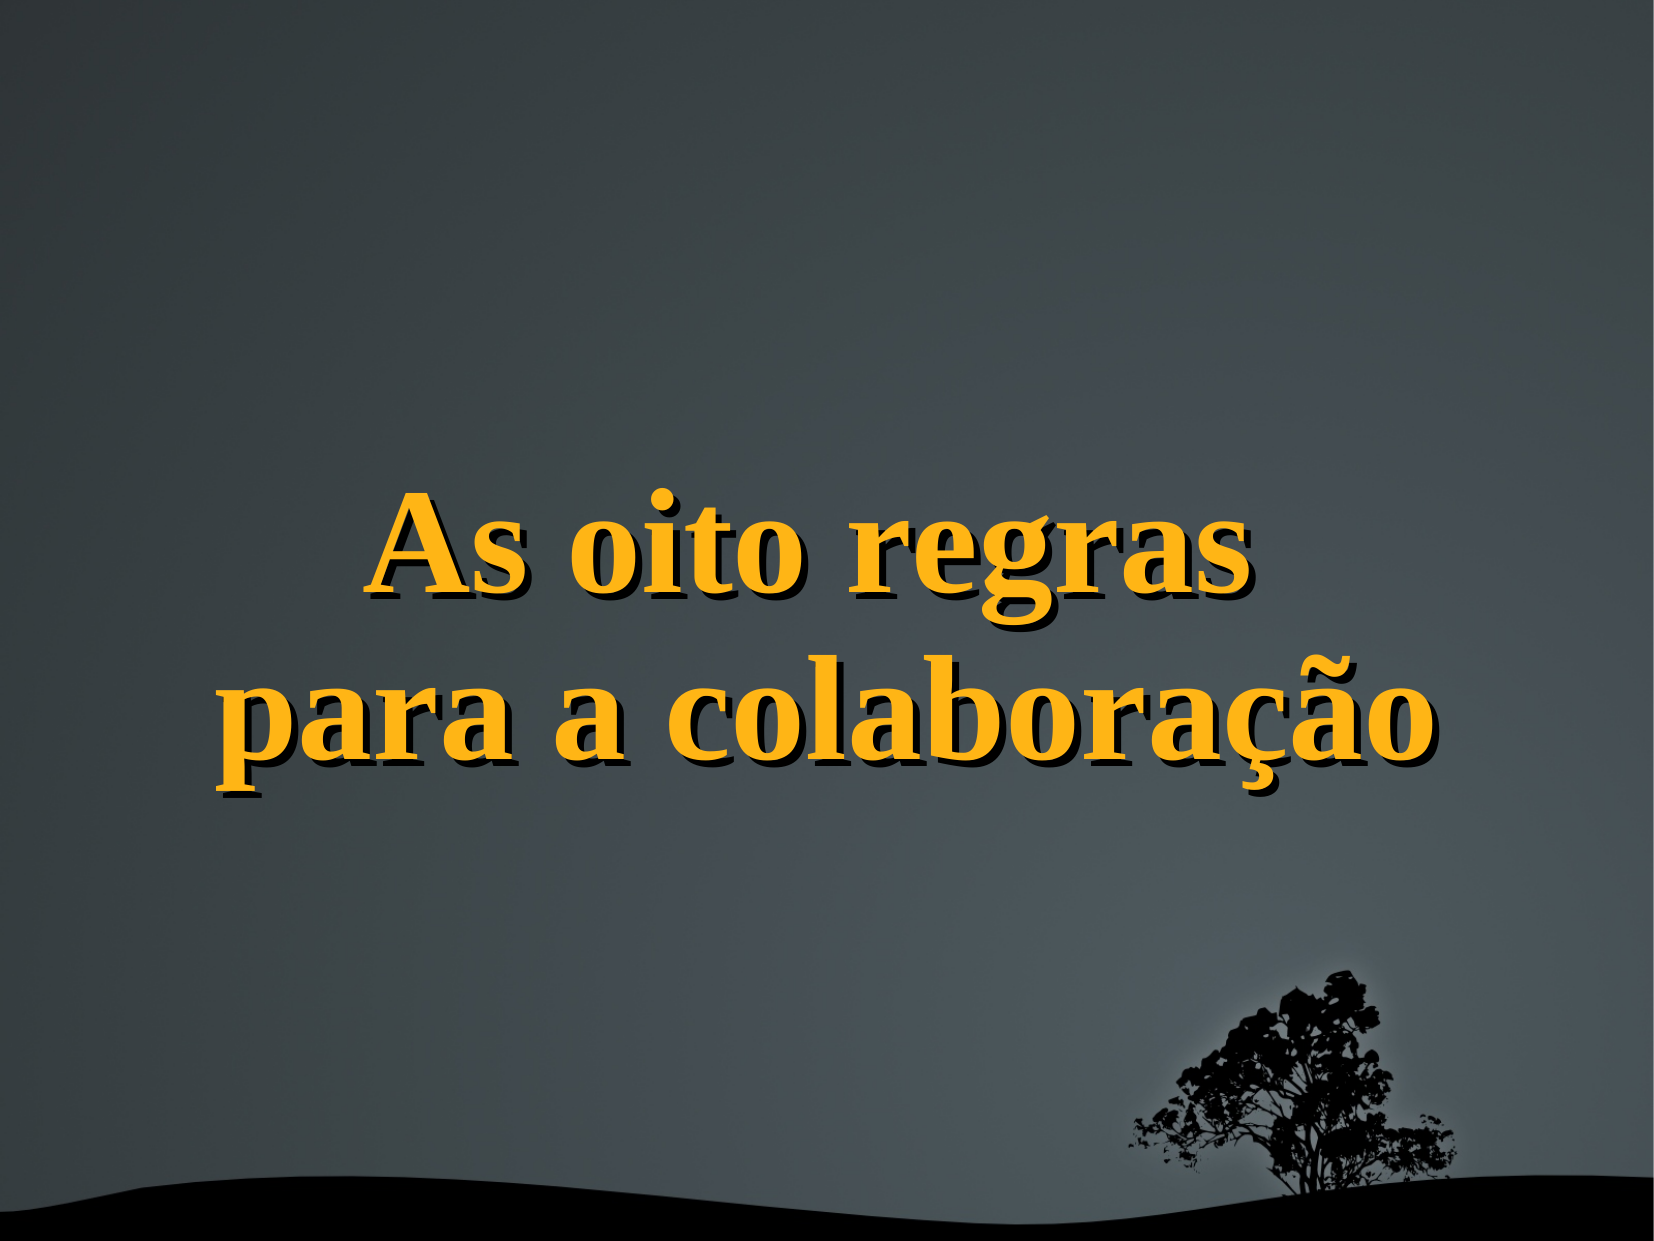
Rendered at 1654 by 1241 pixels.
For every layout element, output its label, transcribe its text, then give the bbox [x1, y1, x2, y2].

title As oito regras para a colaboração [82, 430, 1571, 821]
picture [0, 0, 1654, 1241]
